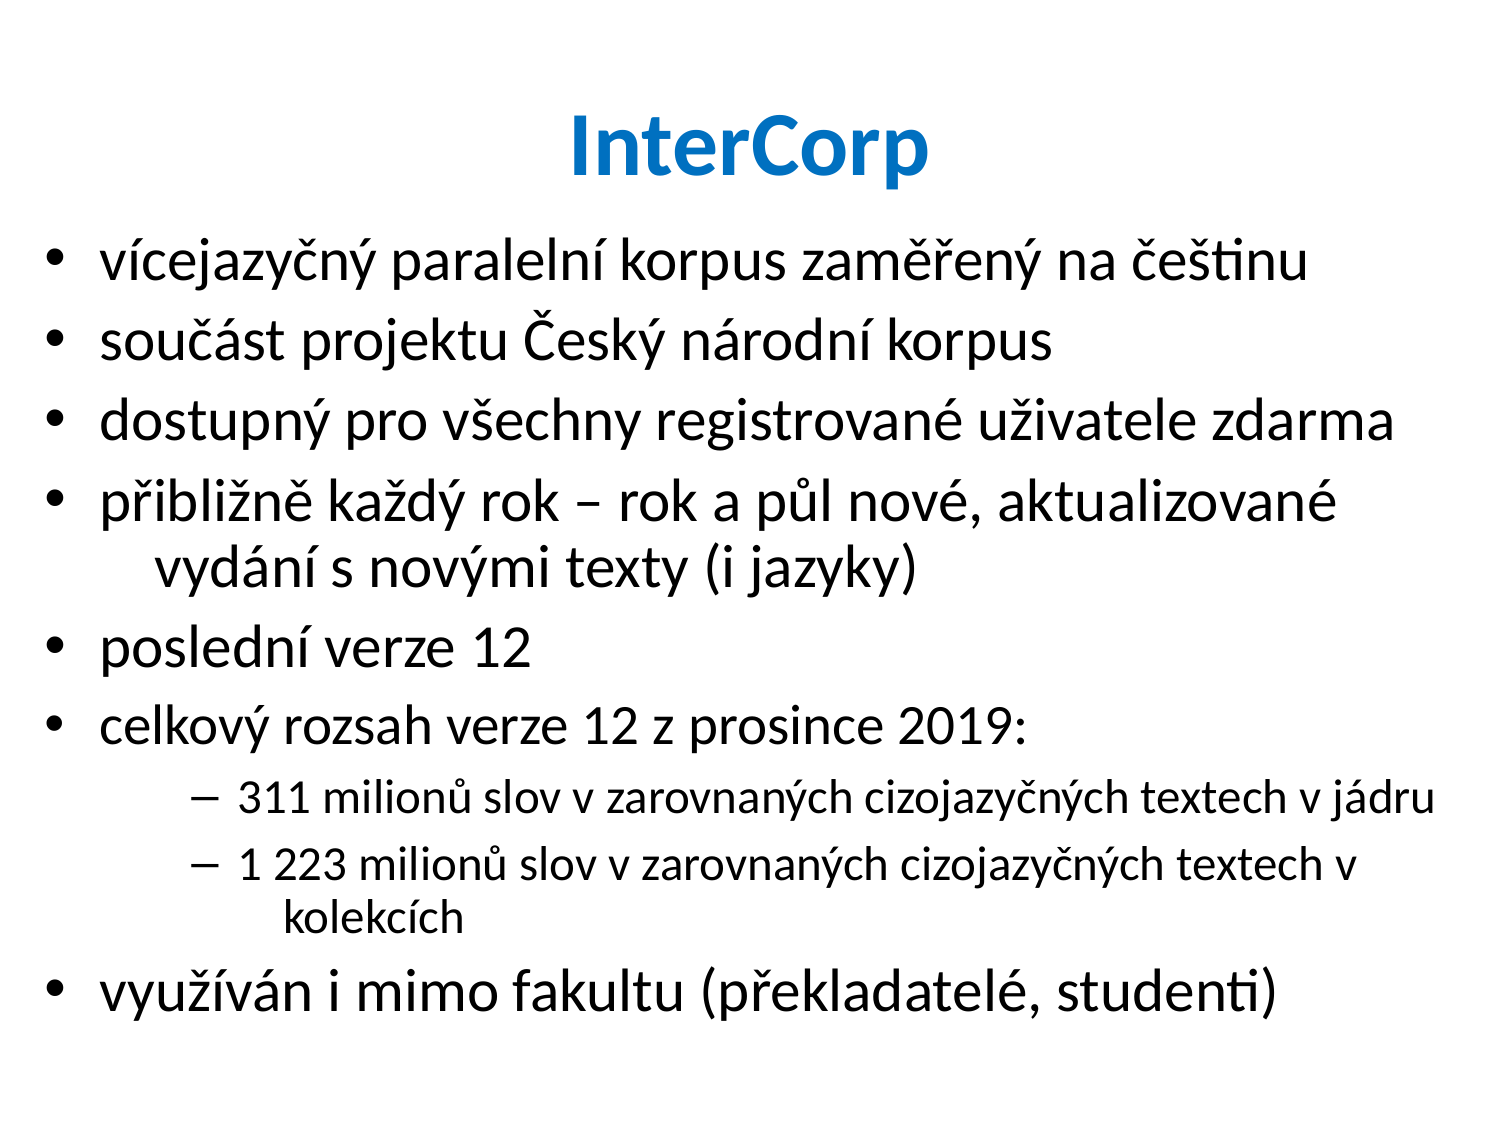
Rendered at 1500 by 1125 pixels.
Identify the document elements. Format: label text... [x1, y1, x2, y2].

list vícejazyčný paralelní korpus zaměřený na češtinu součást projektu Český národní korpus dostupný pro všechny registrované uživatele zdarma přibližně každý rok – rok a půl nové, aktualizované vydání s novými texty (i jazyky) poslední verze 12 celkový rozsah verze 12 z prosince 2019: 311 milionů slov v zarovnaných cizojazyčných textech v jádru 1 223 milionů slov v zarovnaných cizojazyčných textech v kolekcích využíván i mimo fakultu (překladatelé, studenti) [29, 219, 1483, 1106]
title InterCorp [75, 45, 1426, 219]
